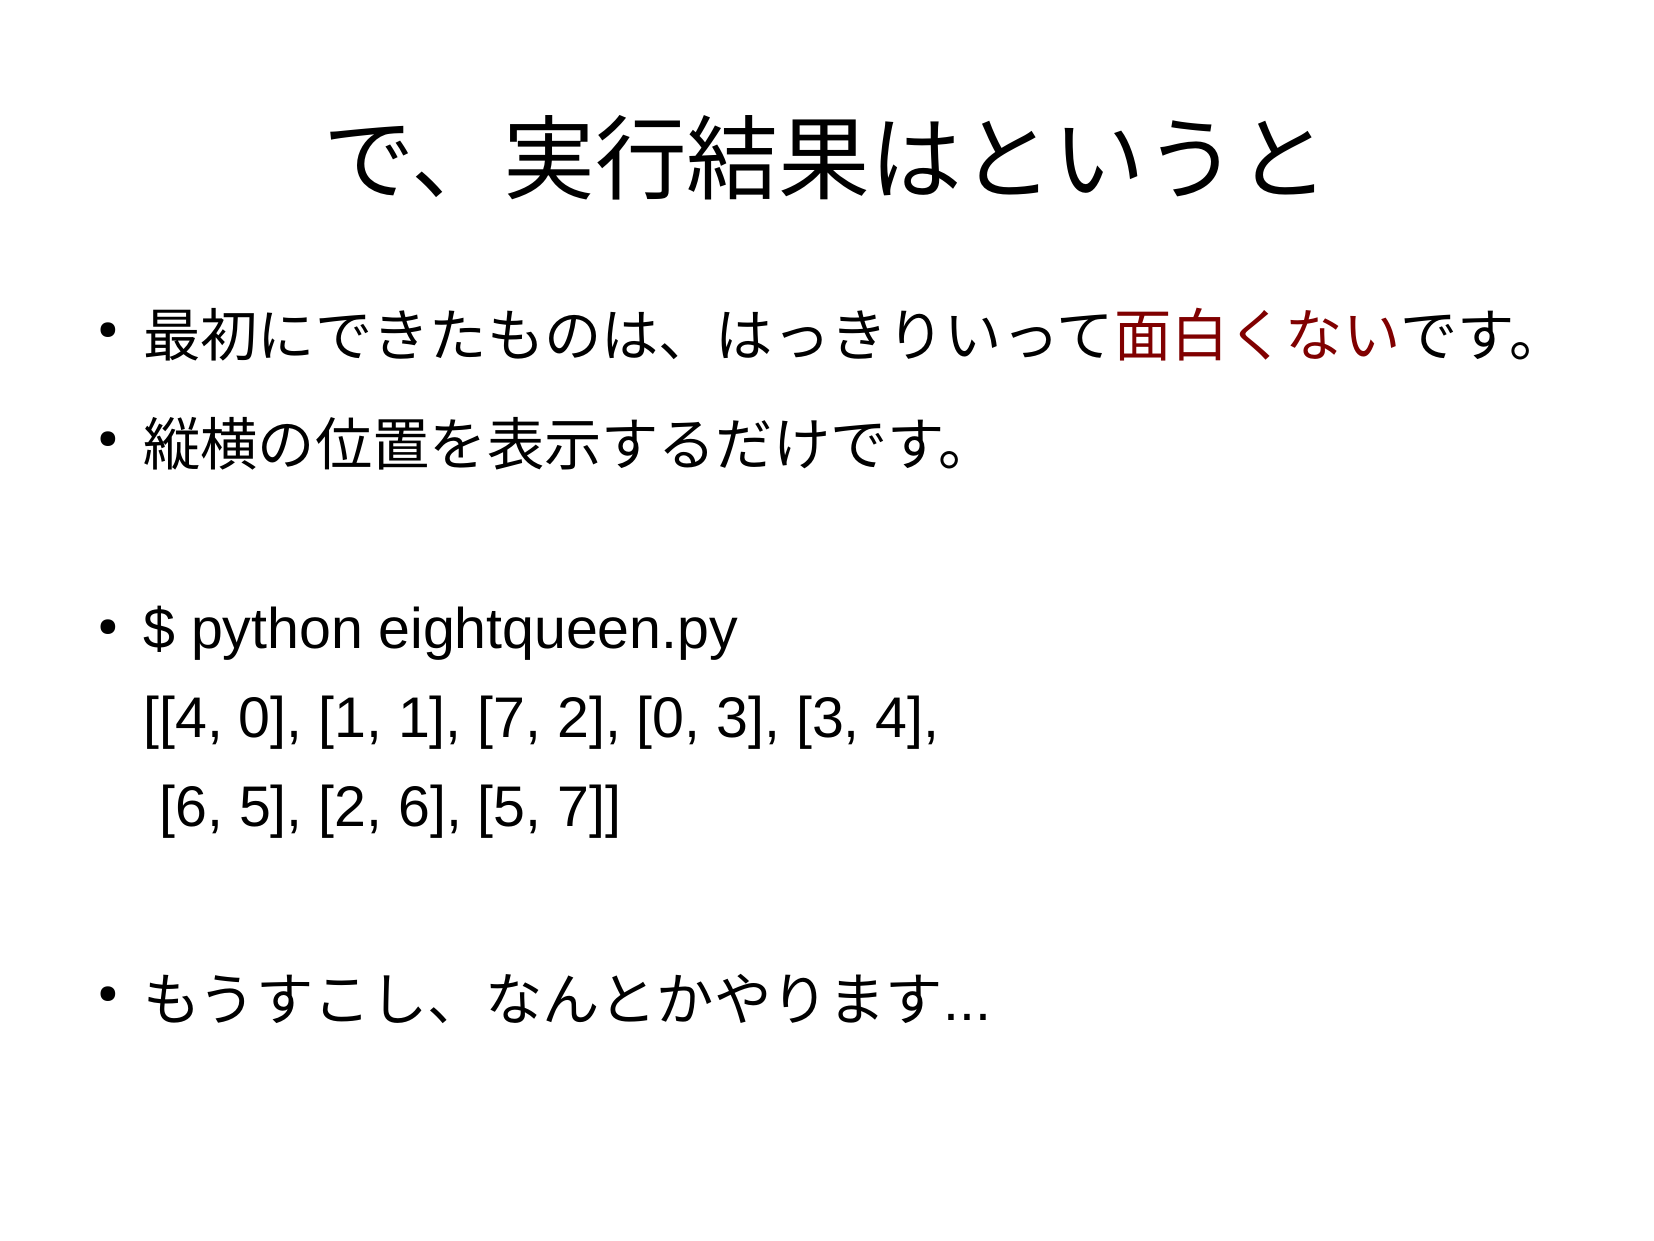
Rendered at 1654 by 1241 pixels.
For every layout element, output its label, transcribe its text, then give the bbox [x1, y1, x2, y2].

list 最初にできたものは、はっきりいって面白くないです。 縦横の位置を表示するだけです。 $ python eightqueen.py [[4, 0], [1, 1], [7, 2], [0, 3], [3, 4], [6, 5], [2, 6], [5, 7]] もうすこし、なんとかやります... [82, 290, 1571, 1111]
title で、実行結果はというと [82, 49, 1571, 257]
